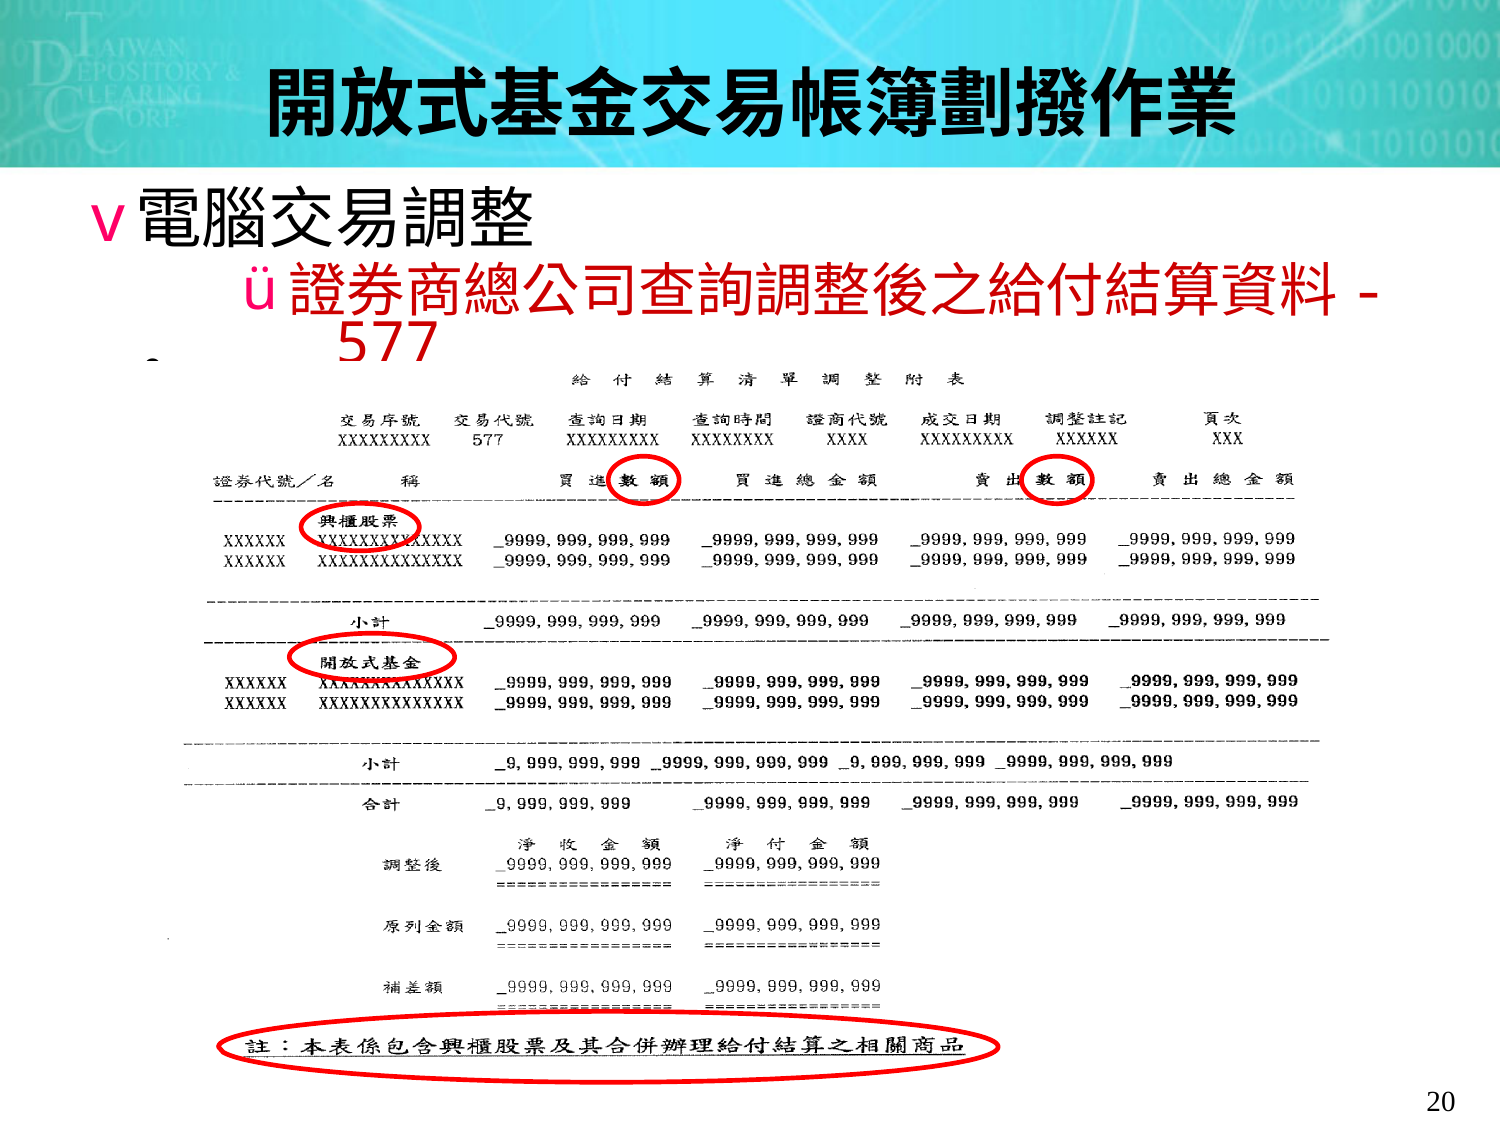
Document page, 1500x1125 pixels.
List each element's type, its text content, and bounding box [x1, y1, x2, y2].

picture [222, 1014, 995, 1071]
text_box 電腦交易調整 證券商總公司查詢調整後之給付結算資料-577 [76, 196, 1427, 1022]
title 開放式基金交易帳簿劃撥作業 [76, 42, 1427, 159]
picture [76, 361, 1412, 1071]
text_box [1411, 1074, 1500, 1125]
